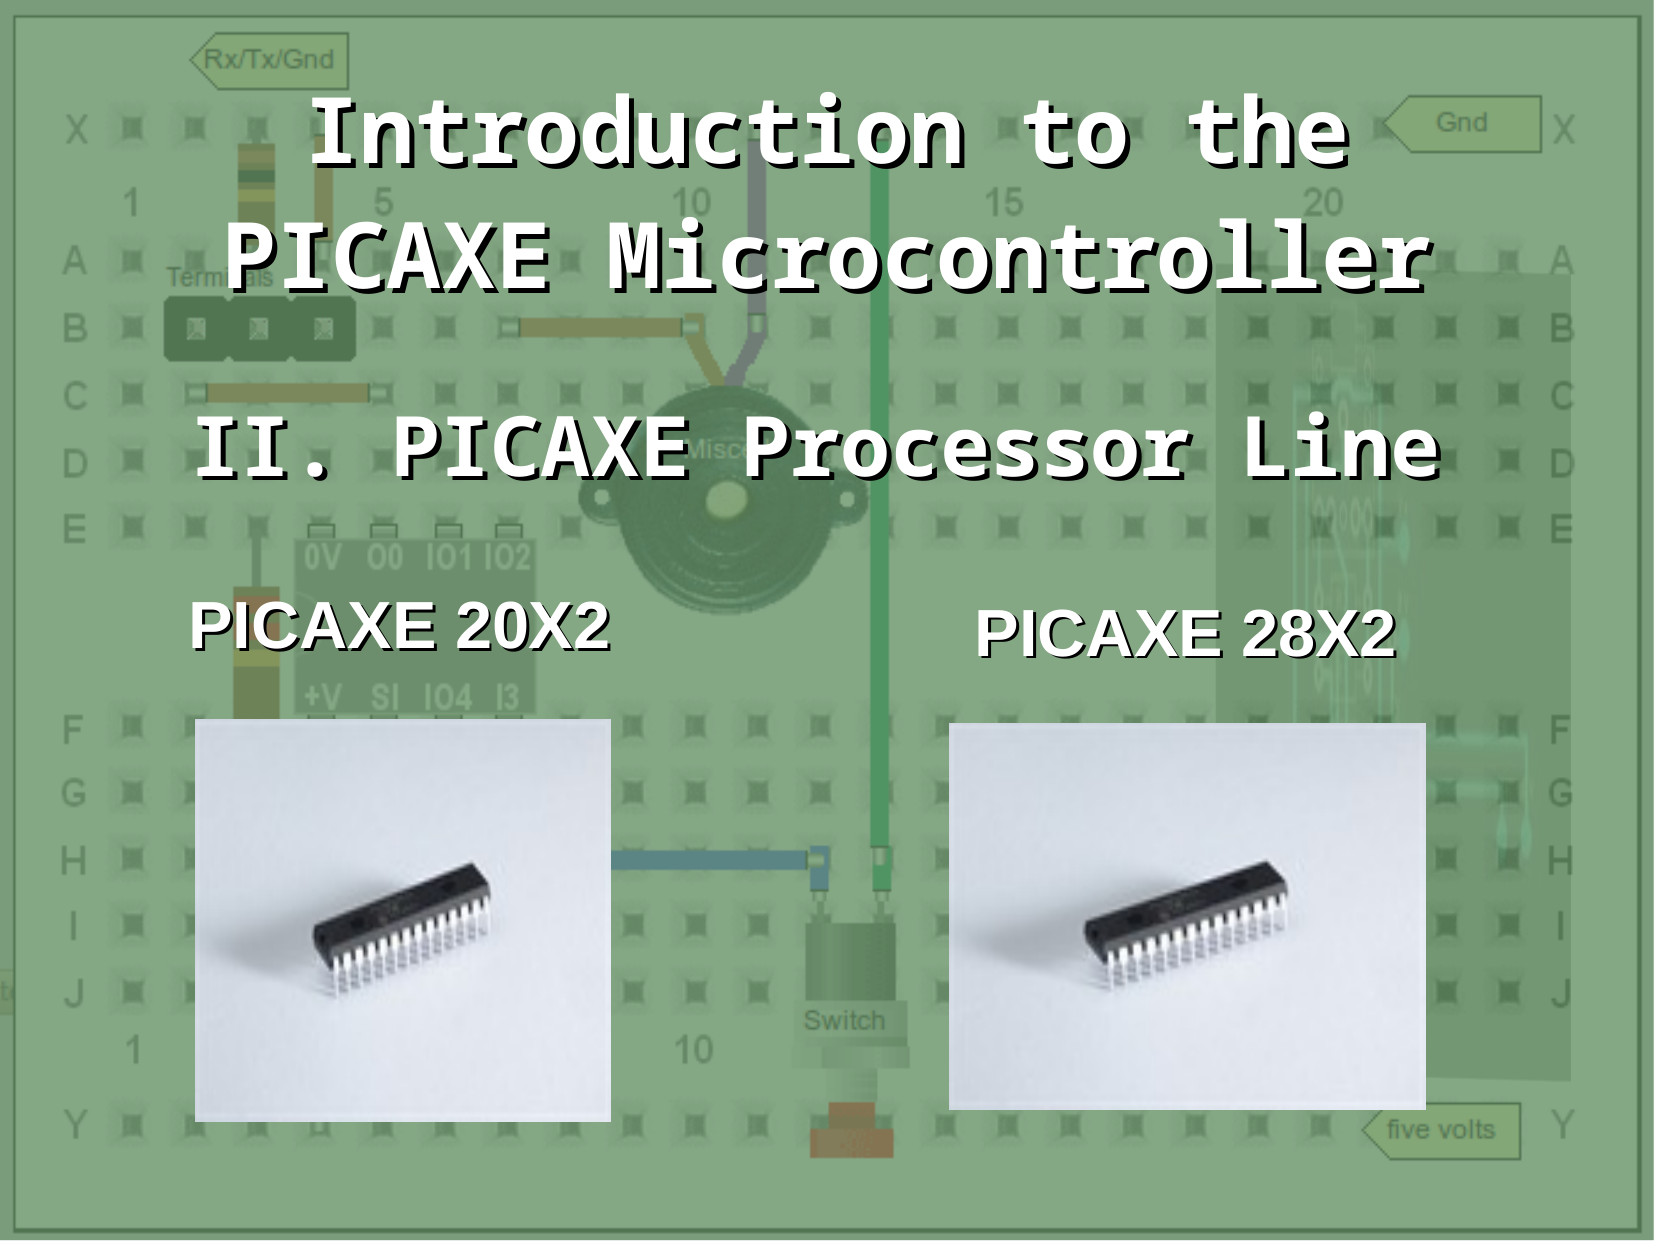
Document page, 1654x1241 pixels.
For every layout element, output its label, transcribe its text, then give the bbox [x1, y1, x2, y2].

title Introduction to the PICAXE Microcontroller [82, 75, 1571, 306]
text_box PICAXE 20X2 [173, 580, 626, 670]
subtitle II. PICAXE Processor Line [71, 406, 1561, 1153]
picture [0, 0, 1654, 1241]
text_box PICAXE 28X2 [960, 588, 1413, 678]
